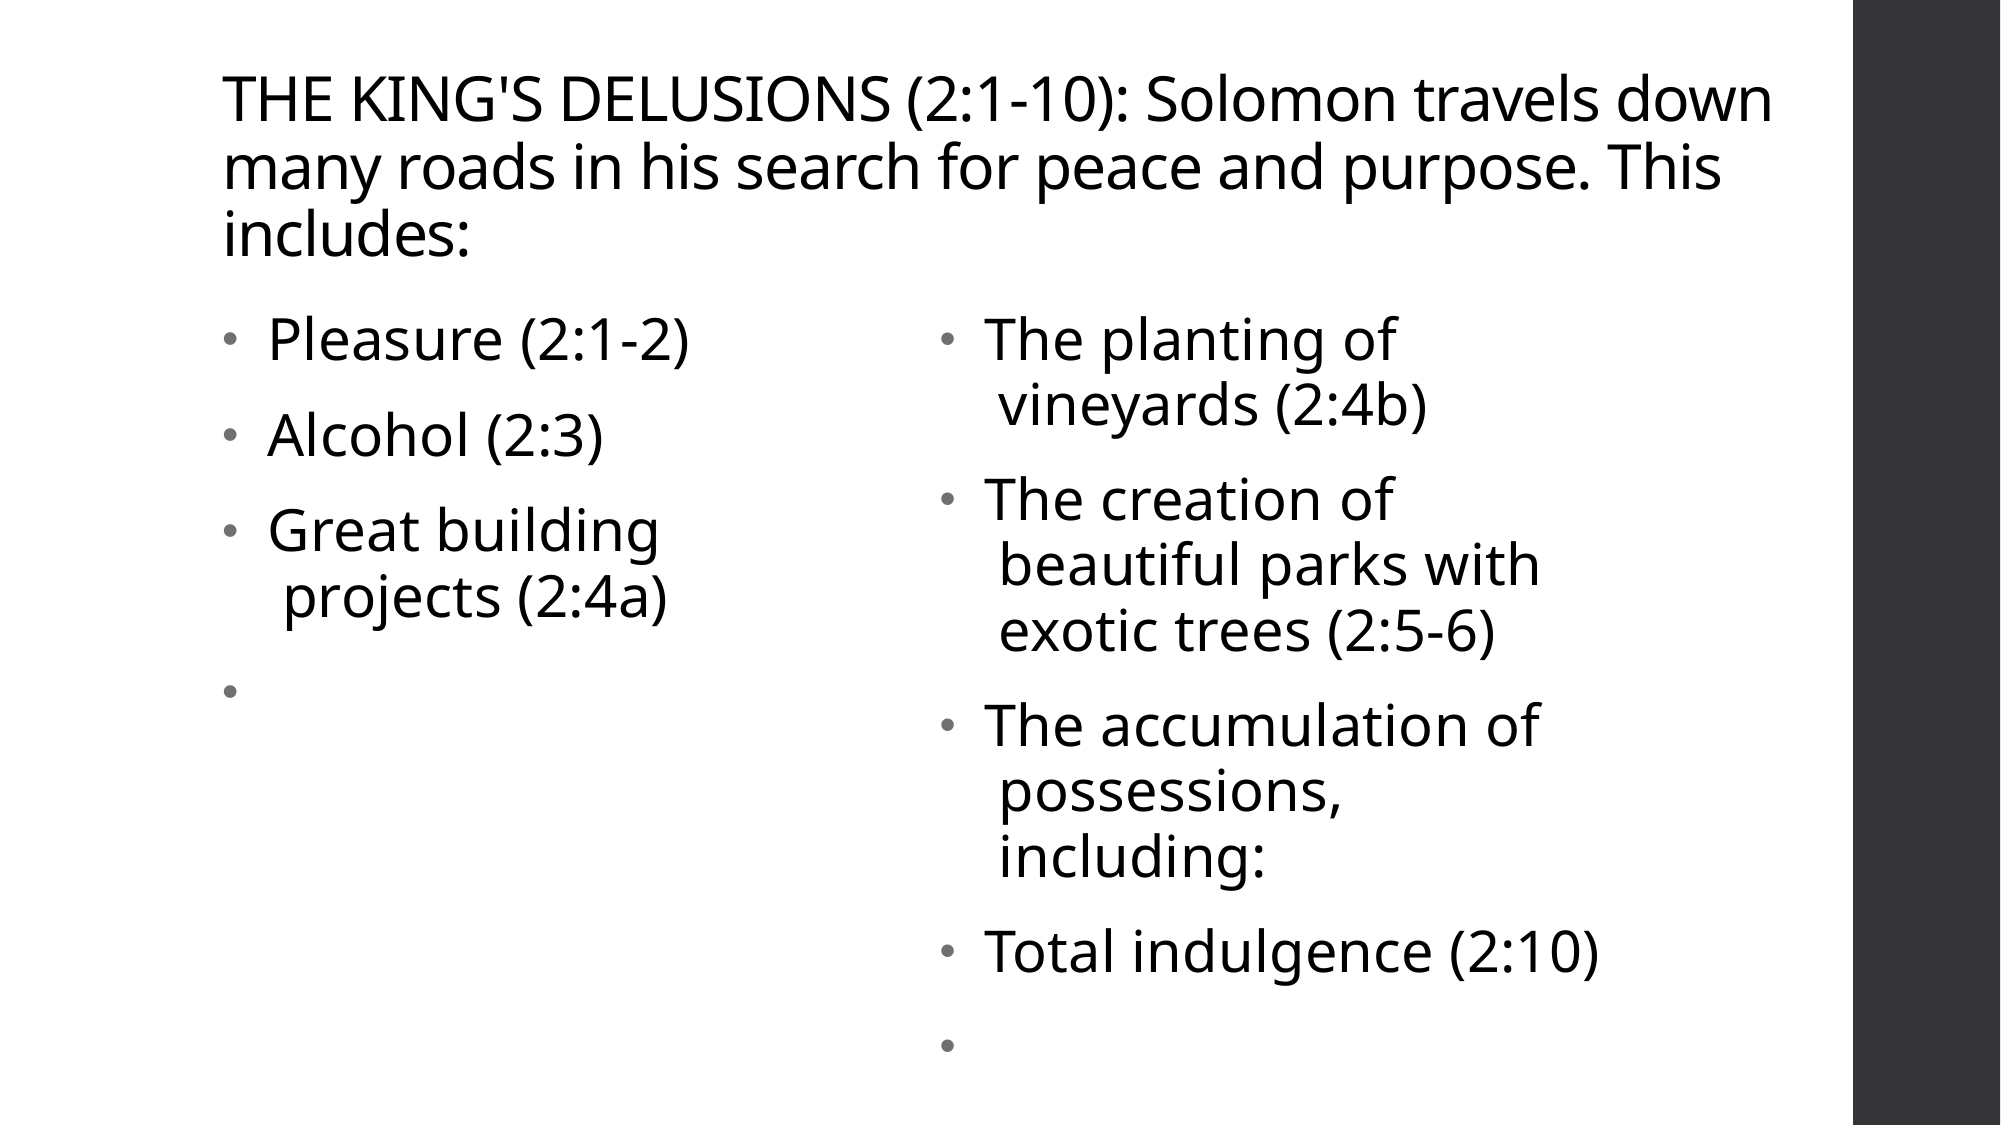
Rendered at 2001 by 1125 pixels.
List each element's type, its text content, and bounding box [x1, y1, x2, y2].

list The planting of vineyards (2:4b) The creation of beautiful parks with exotic trees (2:5-6) The accumulation of possessions, including: Total indulgence (2:10) [924, 299, 1617, 1014]
title THE KING'S DELUSIONS (2:1-10): Solomon travels down many roads in his search for peace and purpose. This includes: [206, 60, 1797, 278]
list Pleasure (2:1-2) Alcohol (2:3) Great building projects (2:4a) [207, 299, 900, 1014]
